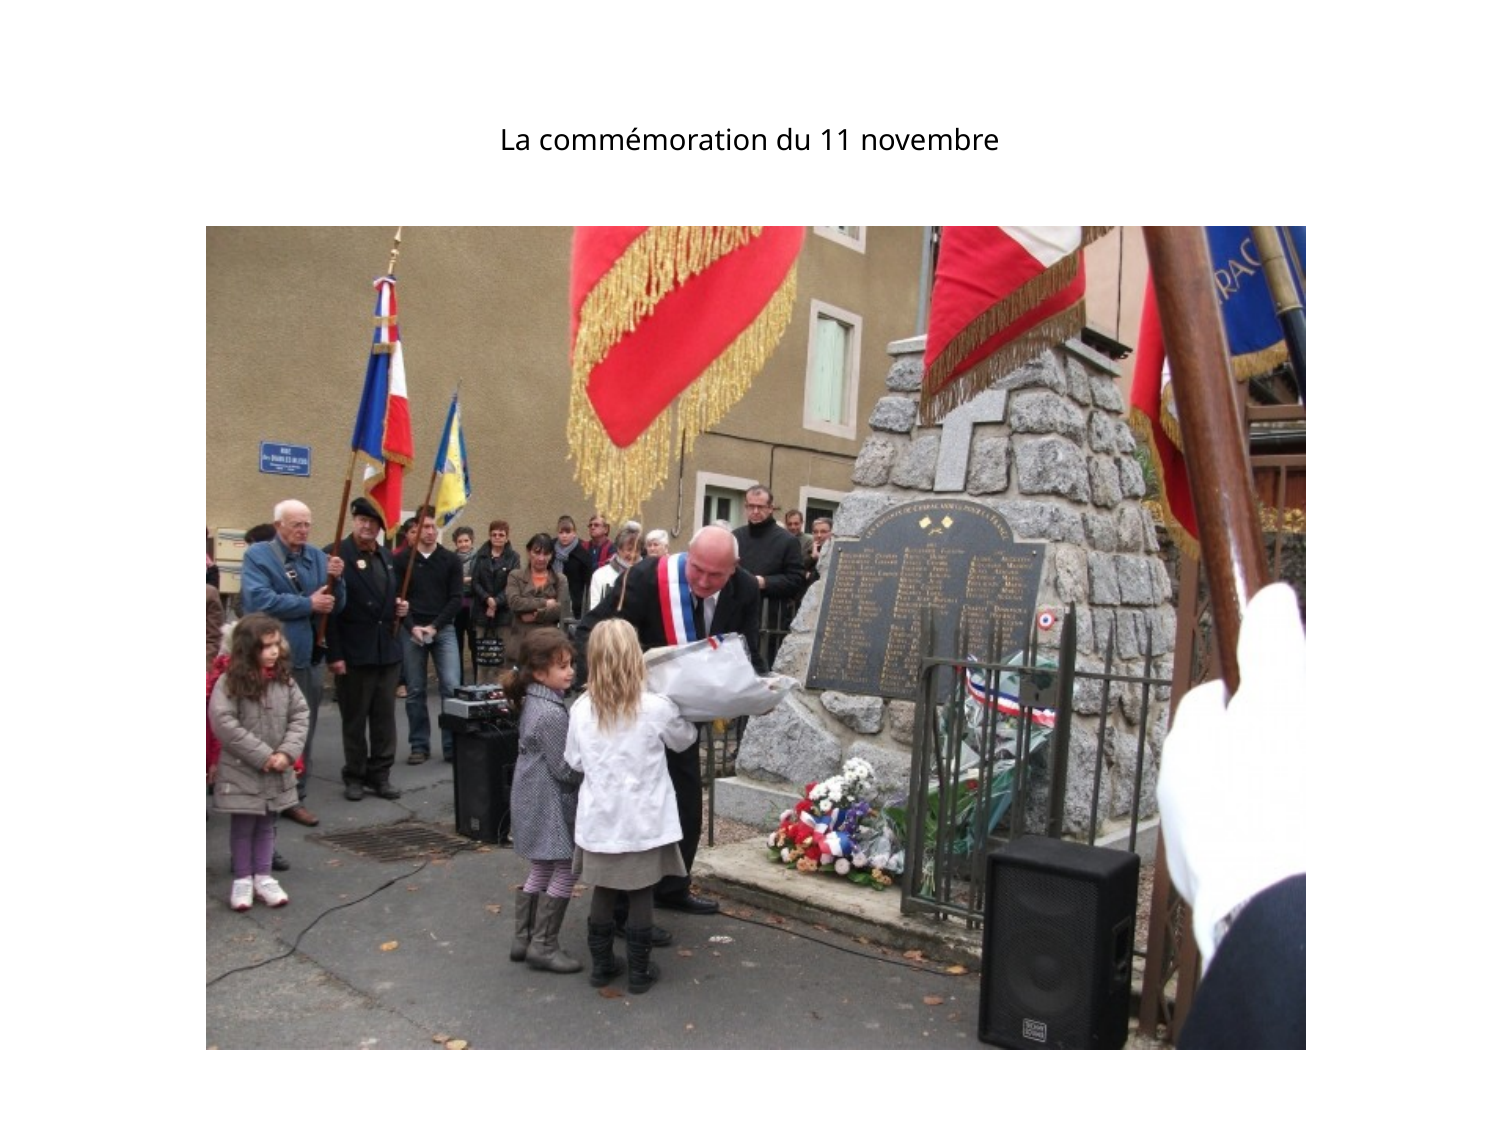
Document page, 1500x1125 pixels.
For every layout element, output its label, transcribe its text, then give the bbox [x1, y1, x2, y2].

picture [206, 226, 1306, 1051]
title La commémoration du 11 novembre [75, 45, 1426, 233]
